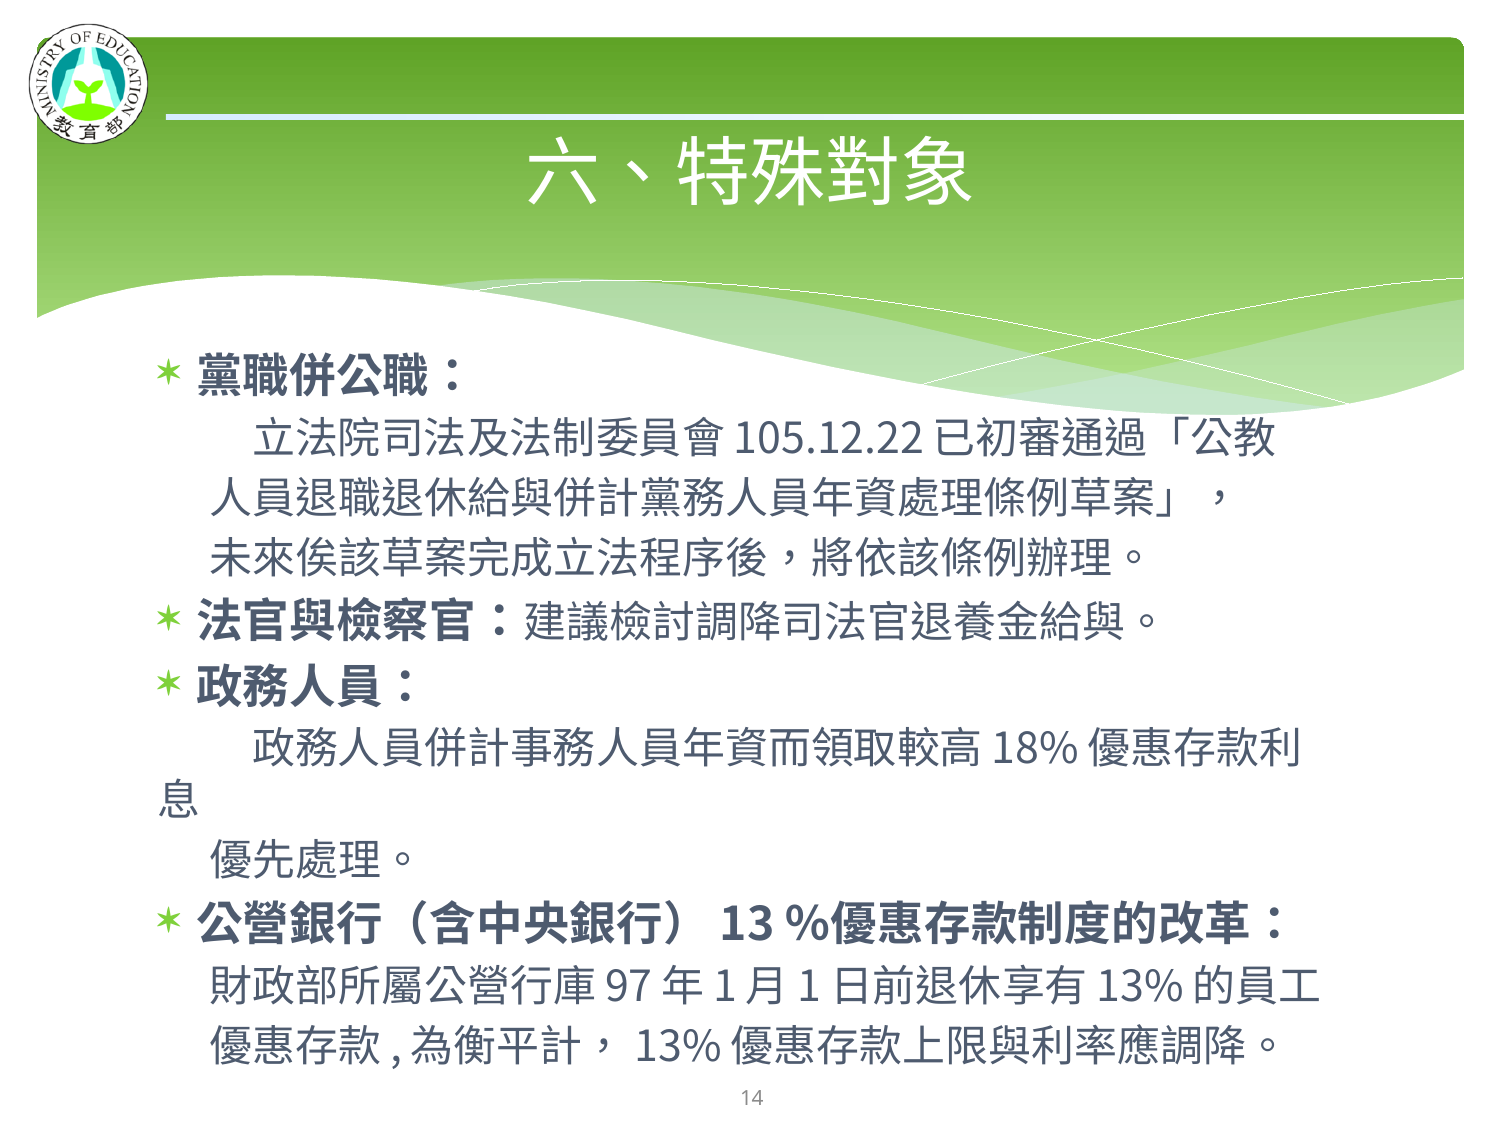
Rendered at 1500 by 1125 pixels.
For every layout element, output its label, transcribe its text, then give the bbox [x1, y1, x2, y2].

title 六、特殊對象 [75, 66, 1425, 272]
picture [27, 22, 149, 145]
list 黨職併公職： 立法院司法及法制委員會105.12.22已初審通過「公教 人員退職退休給與併計黨務人員年資處理條例草案」， 未來俟該草案完成立法程序後，將依該條例辦理。 法官與檢察官：建議檢討調降司法官退養金給與。 政務人員： 政務人員併計事務人員年資而領取較高18%優惠存款利息 優先處理。 公營銀行（含中央銀行）13％優惠存款制度的改革： 財政部所屬公營行庫97年1月1日前退休享有13%的員工 優惠存款,為衡平計，13%優惠存款上限與利率應調降。 [142, 338, 1358, 1094]
slide_number <編號> [656, 1068, 847, 1125]
